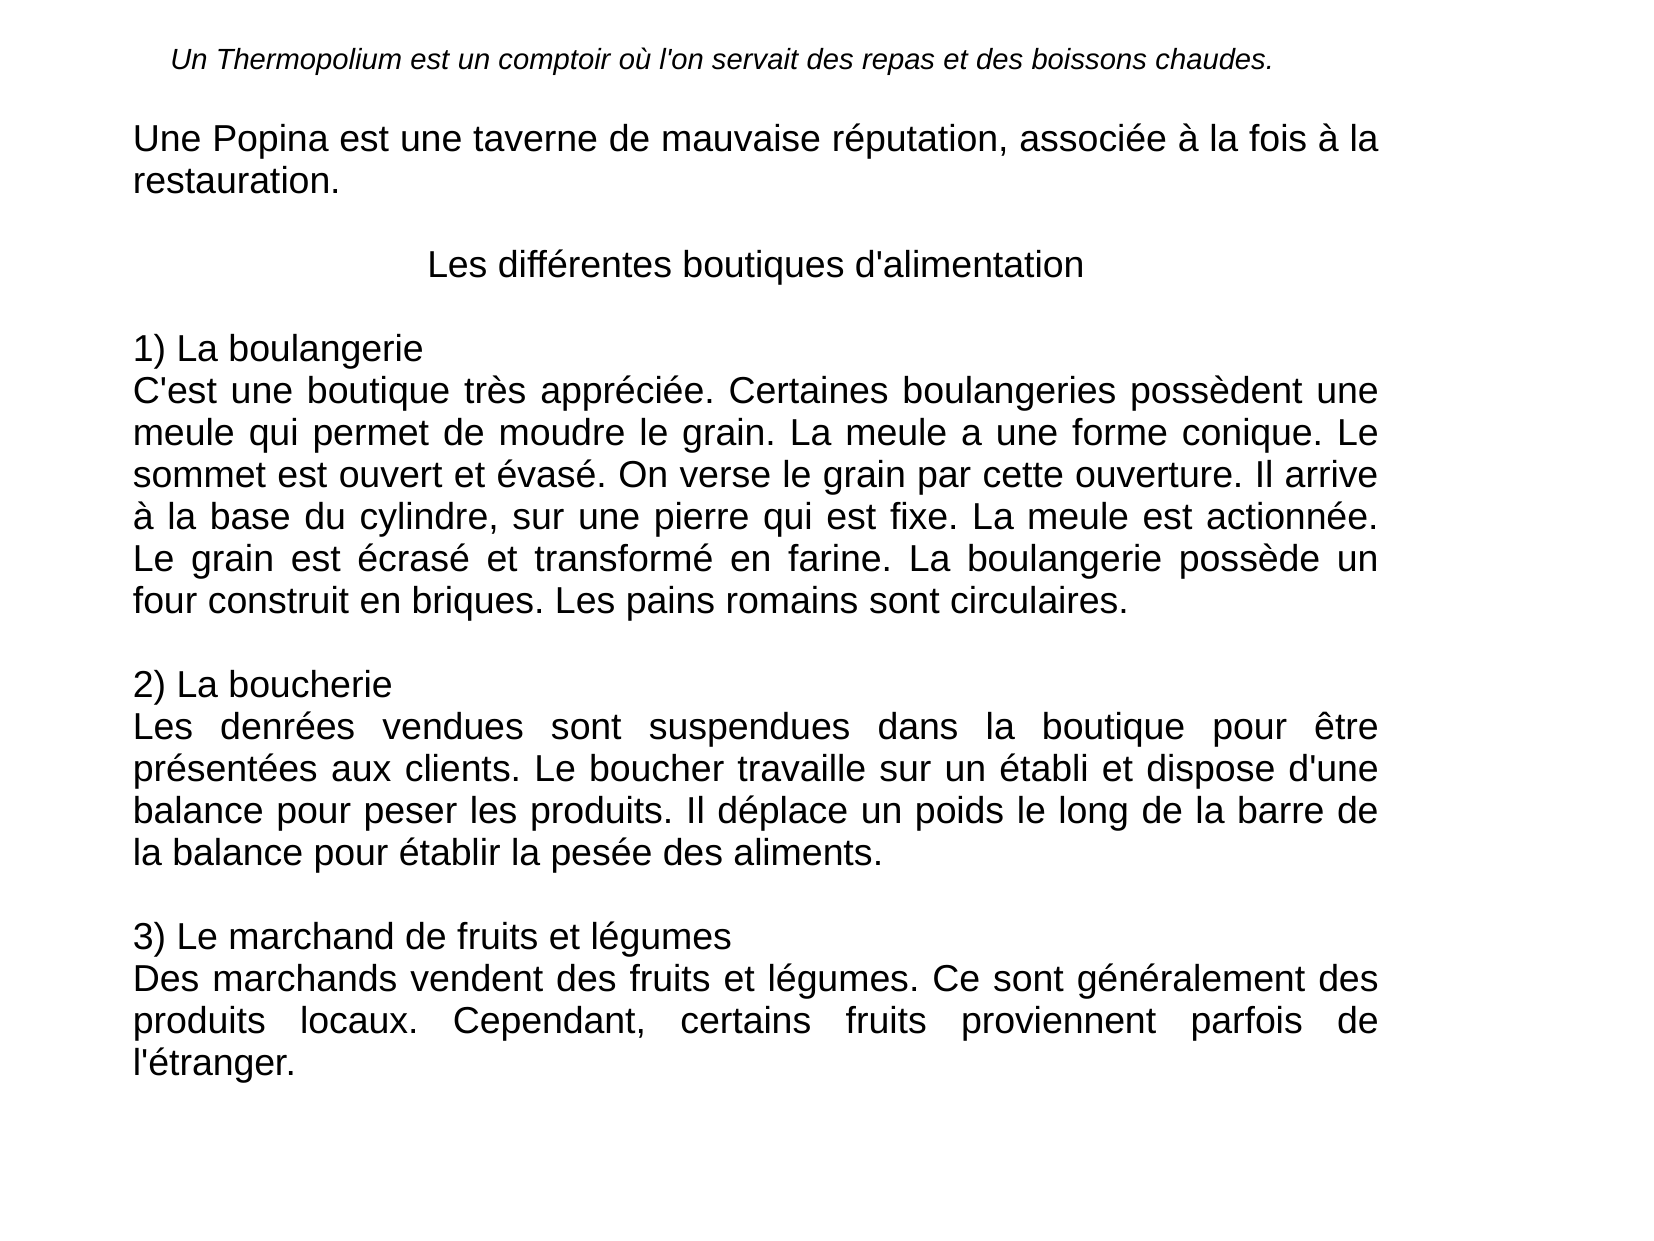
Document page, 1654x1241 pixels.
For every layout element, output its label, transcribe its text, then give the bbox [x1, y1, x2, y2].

text_box Un Thermopolium est un comptoir où l'on servait des repas et des boissons chaudes. Une Popina est une taverne de mauvaise réputation, associée à la fois à la restauration. Les différentes boutiques d'alimentation 1) La boulangerie C'est une boutique très appréciée. Certaines boulangeries possèdent une meule qui permet de moudre le grain. La meule a une forme conique. Le sommet est ouvert et évasé. On verse le grain par cette ouverture. Il arrive à la base du cylindre, sur une pierre qui est fixe. La meule est actionnée. Le grain est écrasé et transformé en farine. La boulangerie possède un four construit en briques. Les pains romains sont circulaires. 2) La boucherie Les denrées vendues sont suspendues dans la boutique pour être présentées aux clients. Le boucher travaille sur un établi et dispose d'une balance pour peser les produits. Il déplace un poids le long de la barre de la balance pour établir la pesée des aliments. 3) Le marchand de fruits et légumes Des marchands vendent des fruits et légumes. Ce sont généralement des produits locaux. Cependant, certains fruits proviennent parfois de l'étranger. [118, 35, 1394, 1134]
